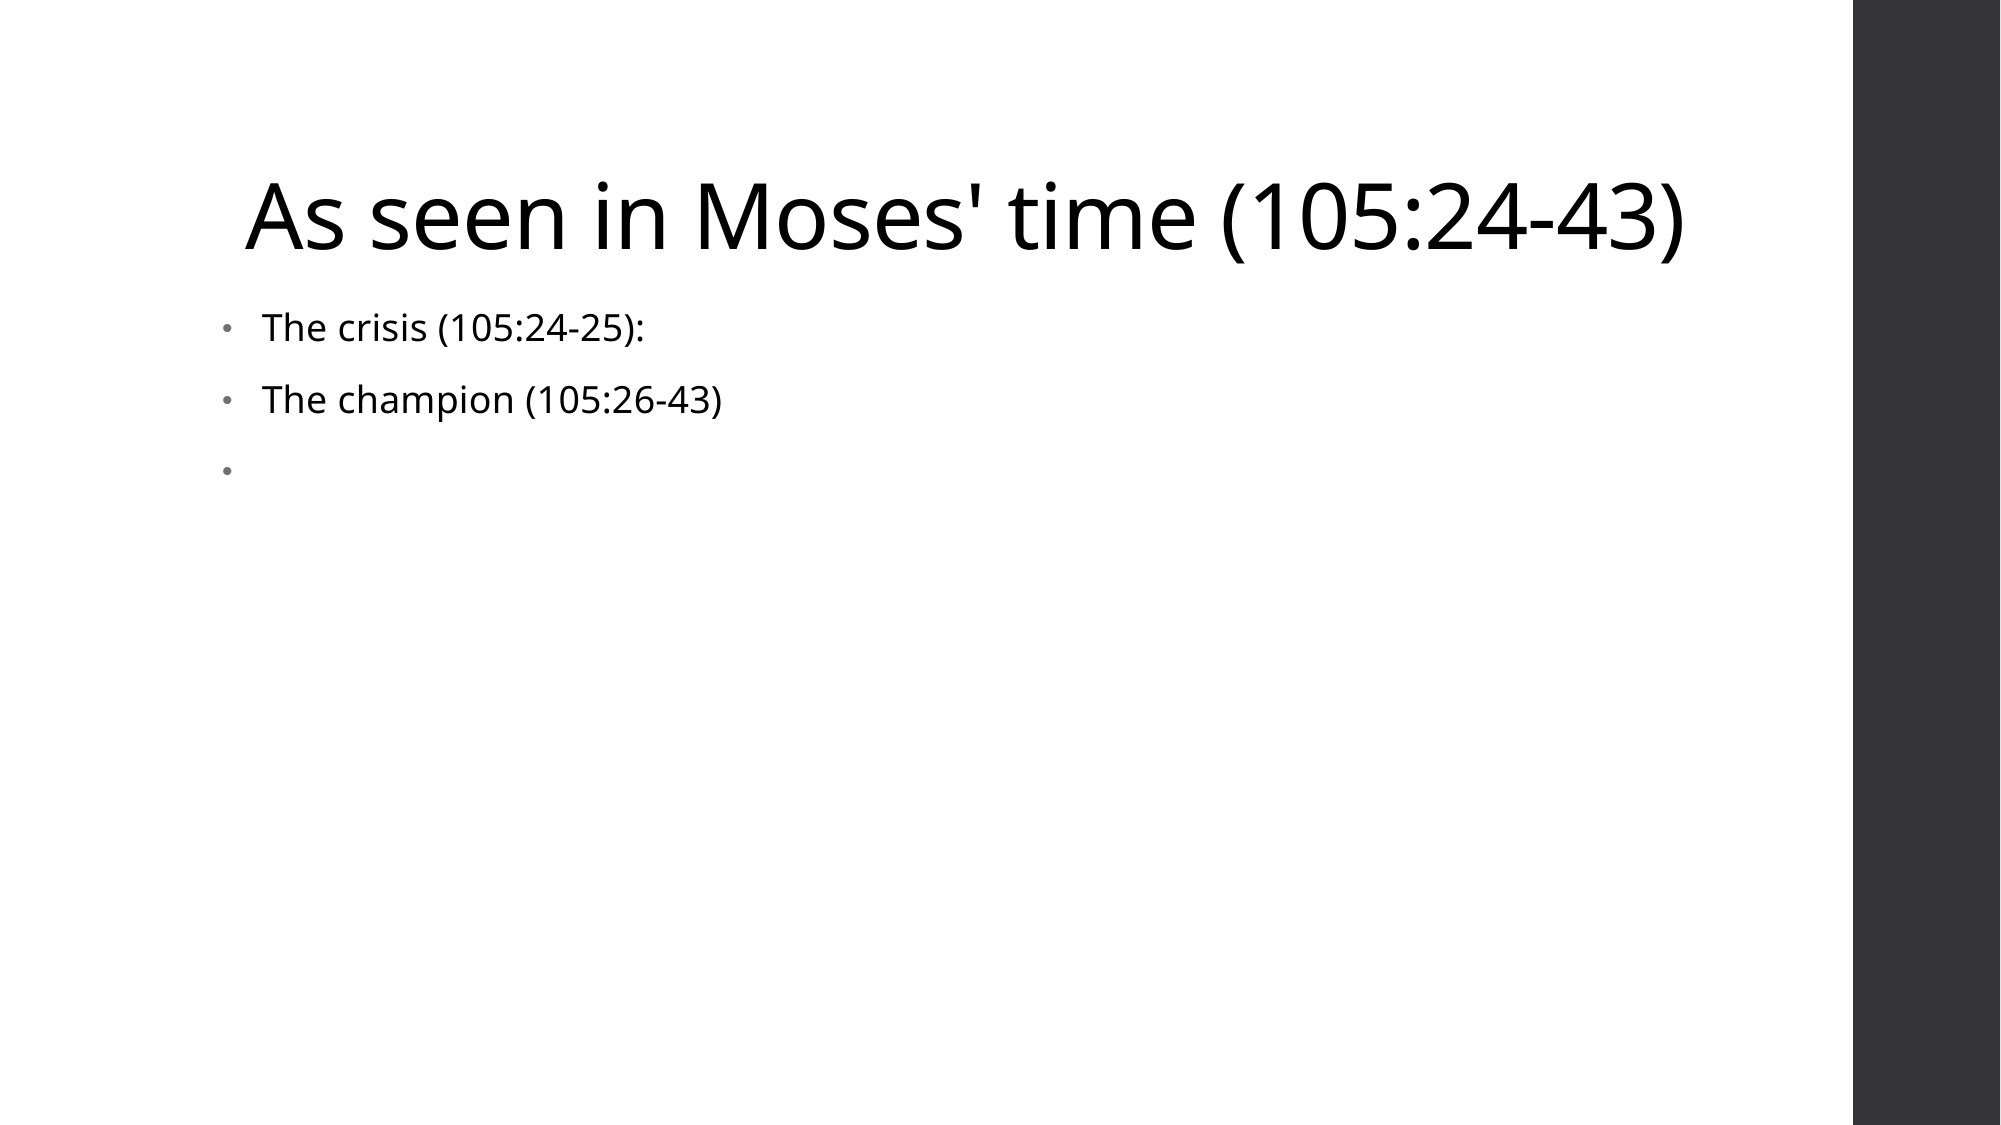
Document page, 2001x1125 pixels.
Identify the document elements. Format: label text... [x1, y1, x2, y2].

title As seen in Moses' time (105:24-43) [206, 60, 1797, 278]
list The crisis (105:24-25): The champion (105:26-43) [206, 299, 1617, 1014]
